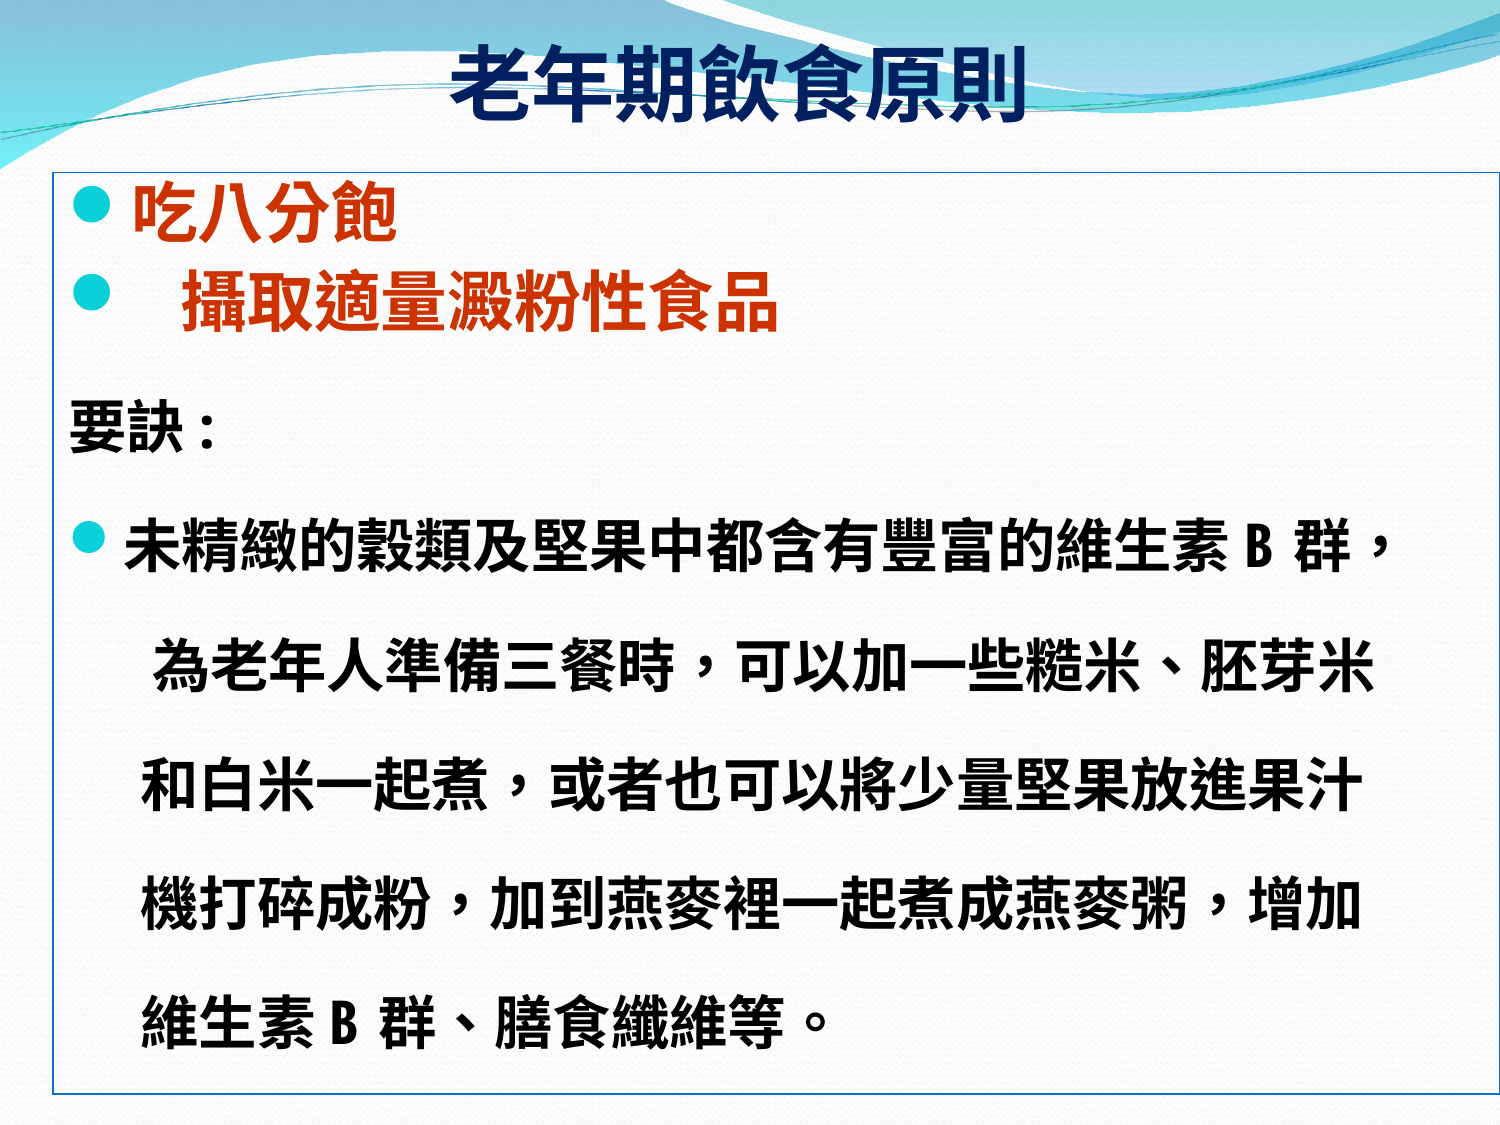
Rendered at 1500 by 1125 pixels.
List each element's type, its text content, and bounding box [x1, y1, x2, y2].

title 老年期飲食原則 [64, 0, 1415, 133]
picture [0, 0, 1500, 1125]
list 吃八分飽 攝取適量澱粉性食品 要訣: 未精緻的穀類及堅果中都含有豐富的維生素B群， 為老年人準備三餐時，可以加一些糙米、胚芽米 和白米一起煮，或者也可以將少量堅果放進果汁 機打碎成粉，加到燕麥裡一起煮成燕麥粥，增加 維生素B群、膳食纖維等。 [53, 172, 1500, 1094]
